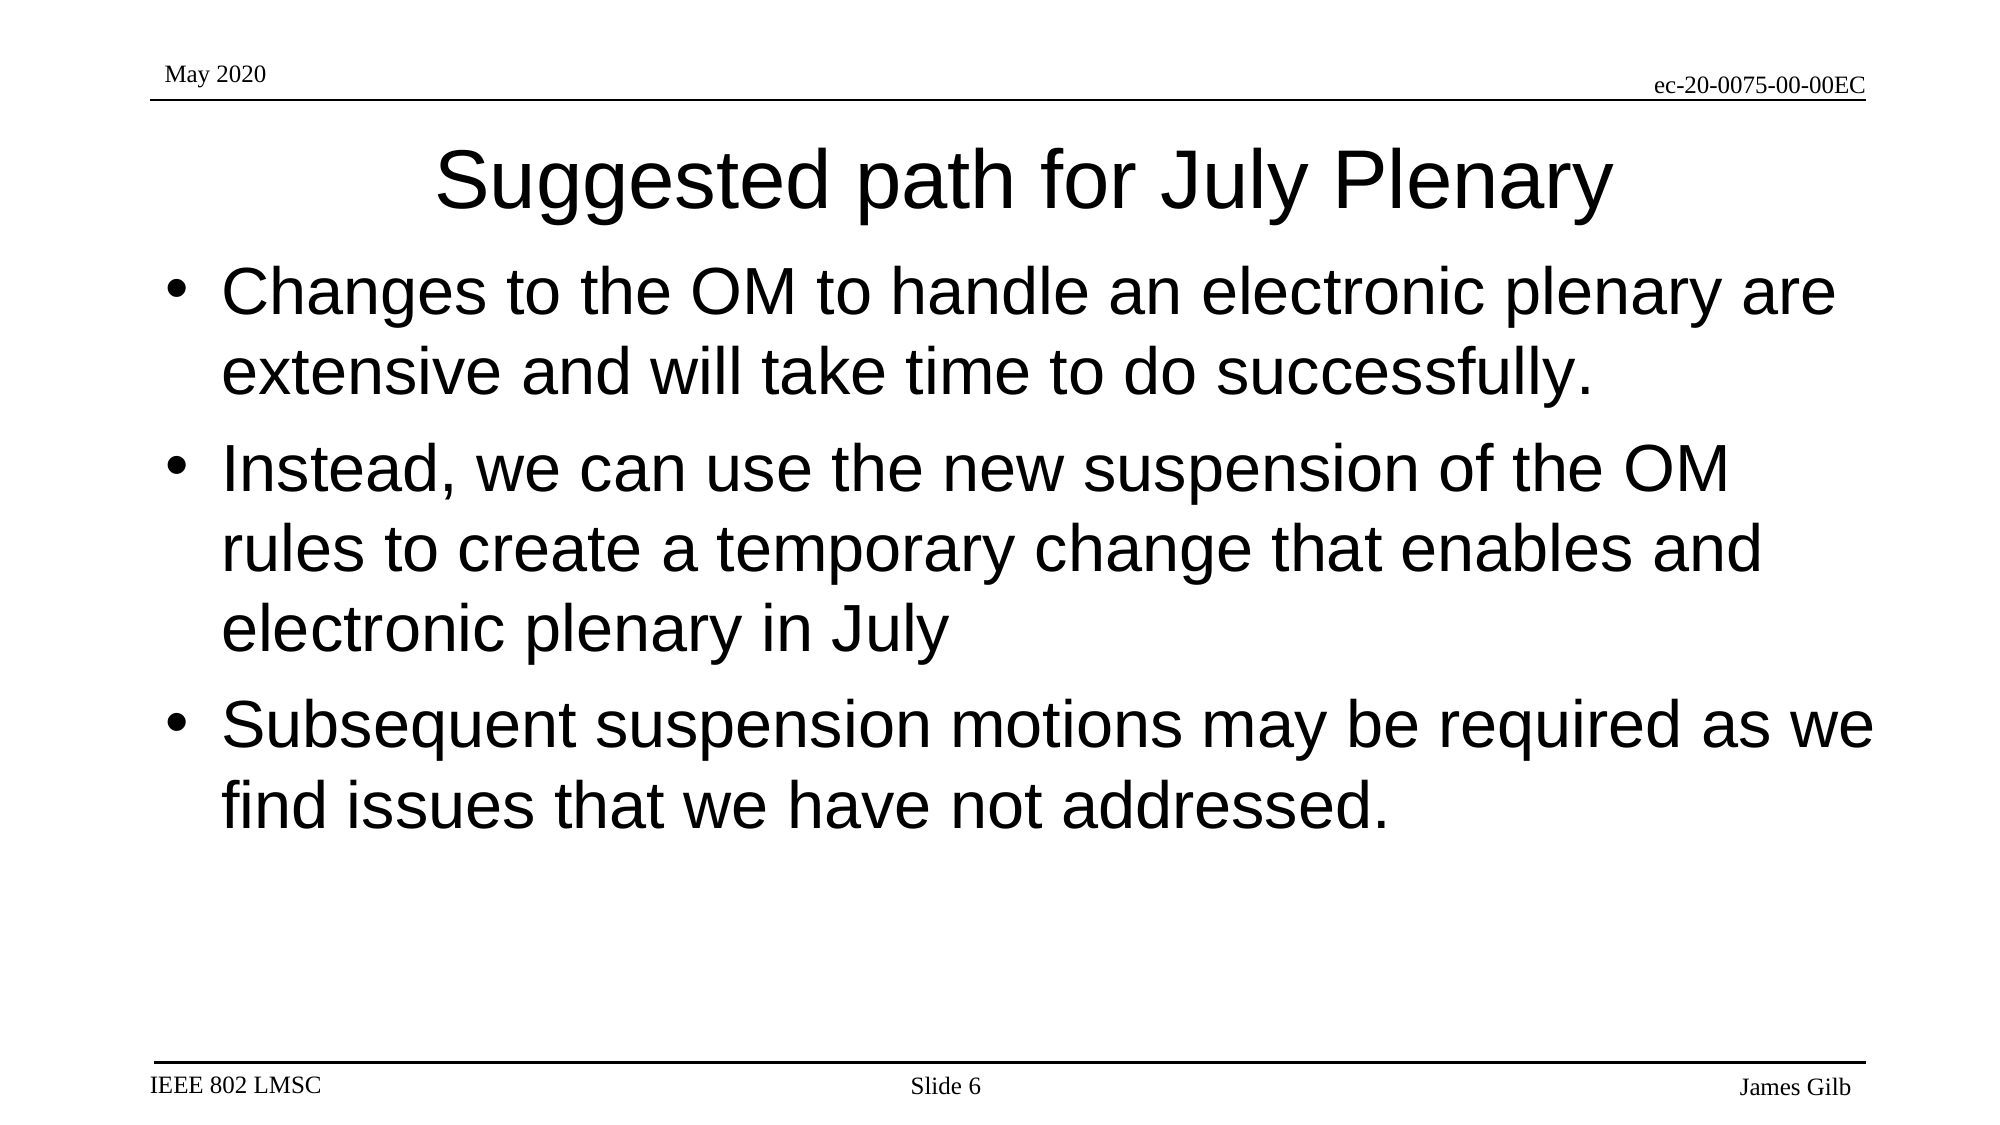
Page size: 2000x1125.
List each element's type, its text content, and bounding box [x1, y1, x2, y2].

list Changes to the OM to handle an electronic plenary are extensive and will take time to do successfully. Instead, we can use the new suspension of the OM rules to create a temporary change that enables and electronic plenary in July Subsequent suspension motions may be required as we find issues that we have not addressed. [150, 239, 1900, 1051]
title Suggested path for July Plenary [149, 112, 1900, 238]
